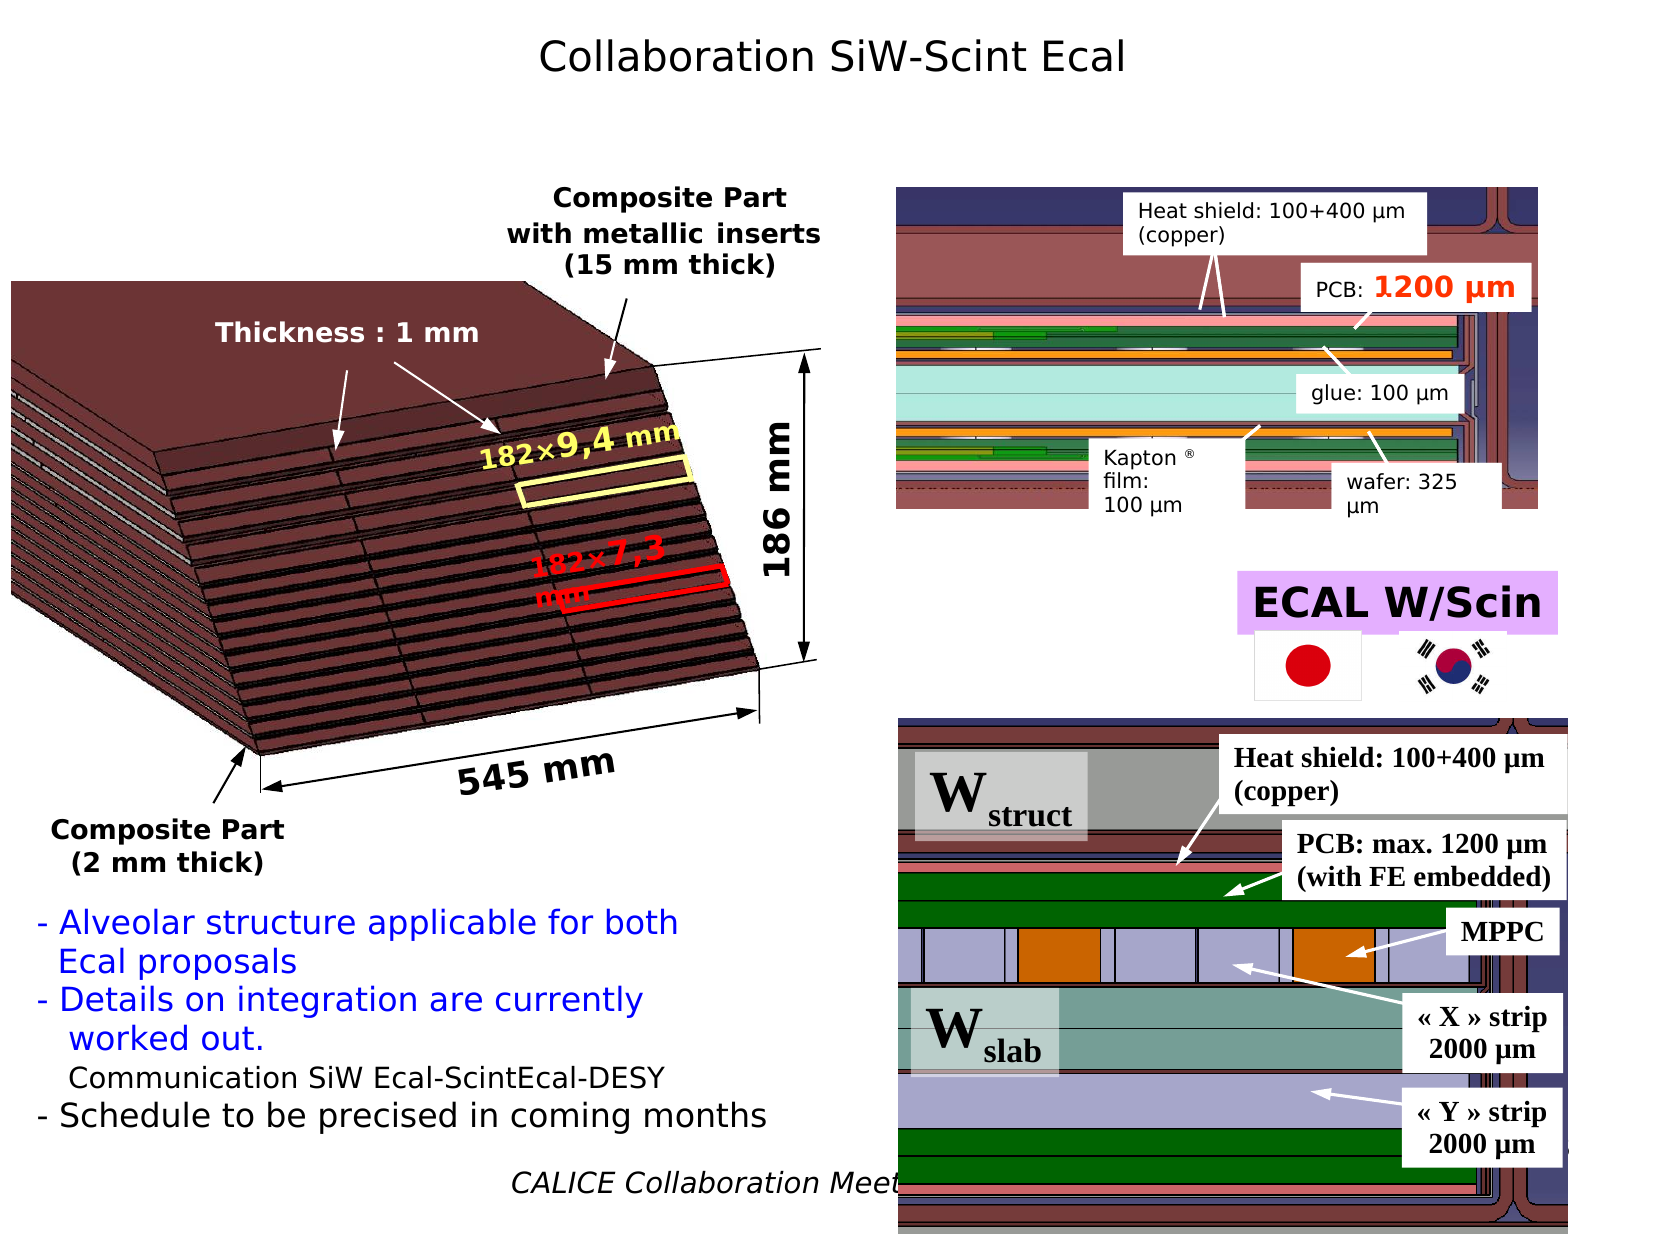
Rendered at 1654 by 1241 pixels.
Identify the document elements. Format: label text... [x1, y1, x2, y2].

text_box Composite Part with metallic inserts (15 mm thick) [491, 176, 849, 289]
text_box glue: 100 µm [1296, 374, 1465, 414]
text_box MPPC [1446, 907, 1560, 956]
text_box Composite Part (2 mm thick)‏ [35, 808, 300, 888]
text_box 182×9,4 mm [460, 401, 700, 488]
text_box - Alveolar structure applicable for both Ecal proposals - Details on integration are currently worked out. Communication SiW Ecal-ScintEcal-DESY - Schedule to be precised in coming months [21, 896, 860, 1144]
text_box 182×7,3 mm [511, 510, 750, 625]
text_box Heat shield: 100+400 µm (copper) [1219, 734, 1568, 815]
picture [11, 281, 813, 808]
text_box 186 mm [750, 405, 803, 596]
picture [805, 351, 813, 660]
picture [896, 187, 1538, 509]
picture [1399, 631, 1507, 702]
picture [492, 662, 813, 808]
text_box PCB: max. 1200 µm (with FE embedded) [1282, 820, 1567, 901]
text_box « X » strip 2000 µm [1402, 993, 1564, 1074]
text_box Thickness : 1 mm [200, 311, 495, 356]
text_box 545 mm [438, 731, 635, 814]
text_box Wslab [910, 987, 1060, 1078]
text_box PCB: 1200 µm [1300, 262, 1532, 312]
title Collaboration SiW-Scint Ecal [88, 24, 1577, 133]
text_box Heat shield: 100+400 µm (copper)‏ [1123, 192, 1428, 256]
picture [1254, 630, 1362, 701]
text_box wafer: 325 µm [1331, 462, 1502, 526]
text_box « Y » strip 2000 µm [1401, 1087, 1563, 1168]
picture [898, 718, 1568, 1234]
text_box Wstruct [915, 751, 1088, 842]
text_box Kapton ® film: 100 µm [1088, 438, 1246, 526]
text_box ECAL W/Scin [1237, 570, 1558, 635]
